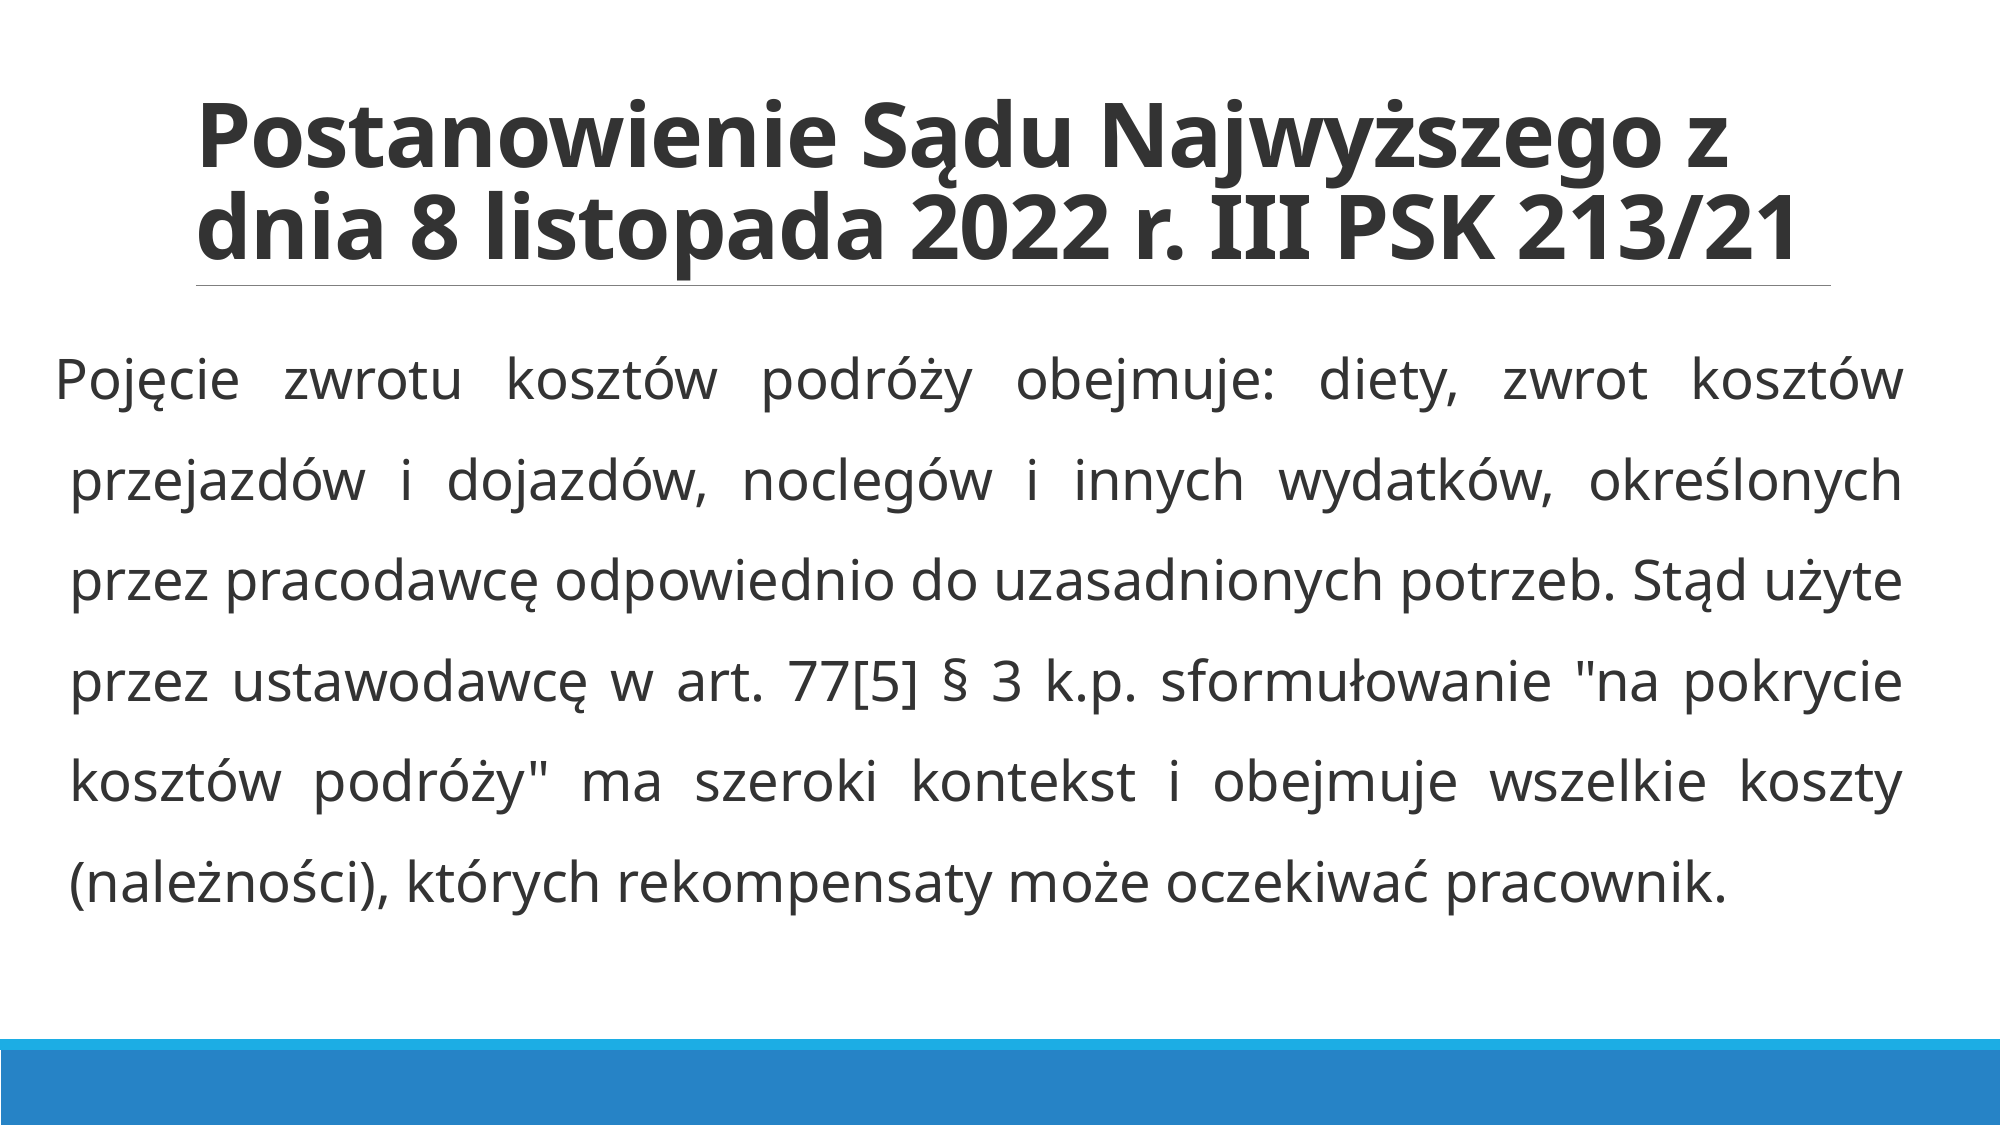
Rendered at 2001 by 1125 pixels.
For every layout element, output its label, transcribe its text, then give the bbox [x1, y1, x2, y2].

title Postanowienie Sądu Najwyższego z dnia 8 listopada 2022 r. III PSK 213/21 [180, 47, 1831, 286]
list Pojęcie zwrotu kosztów podróży obejmuje: diety, zwrot kosztów przejazdów i dojazdów, noclegów i innych wydatków, określonych przez pracodawcę odpowiednio do uzasadnionych potrzeb. Stąd użyte przez ustawodawcę w art. 77[5] § 3 k.p. sformułowanie "na pokrycie kosztów podróży" ma szeroki kontekst i obejmuje wszelkie koszty (należności), których rekompensaty może oczekiwać pracownik. [40, 302, 1905, 1007]
